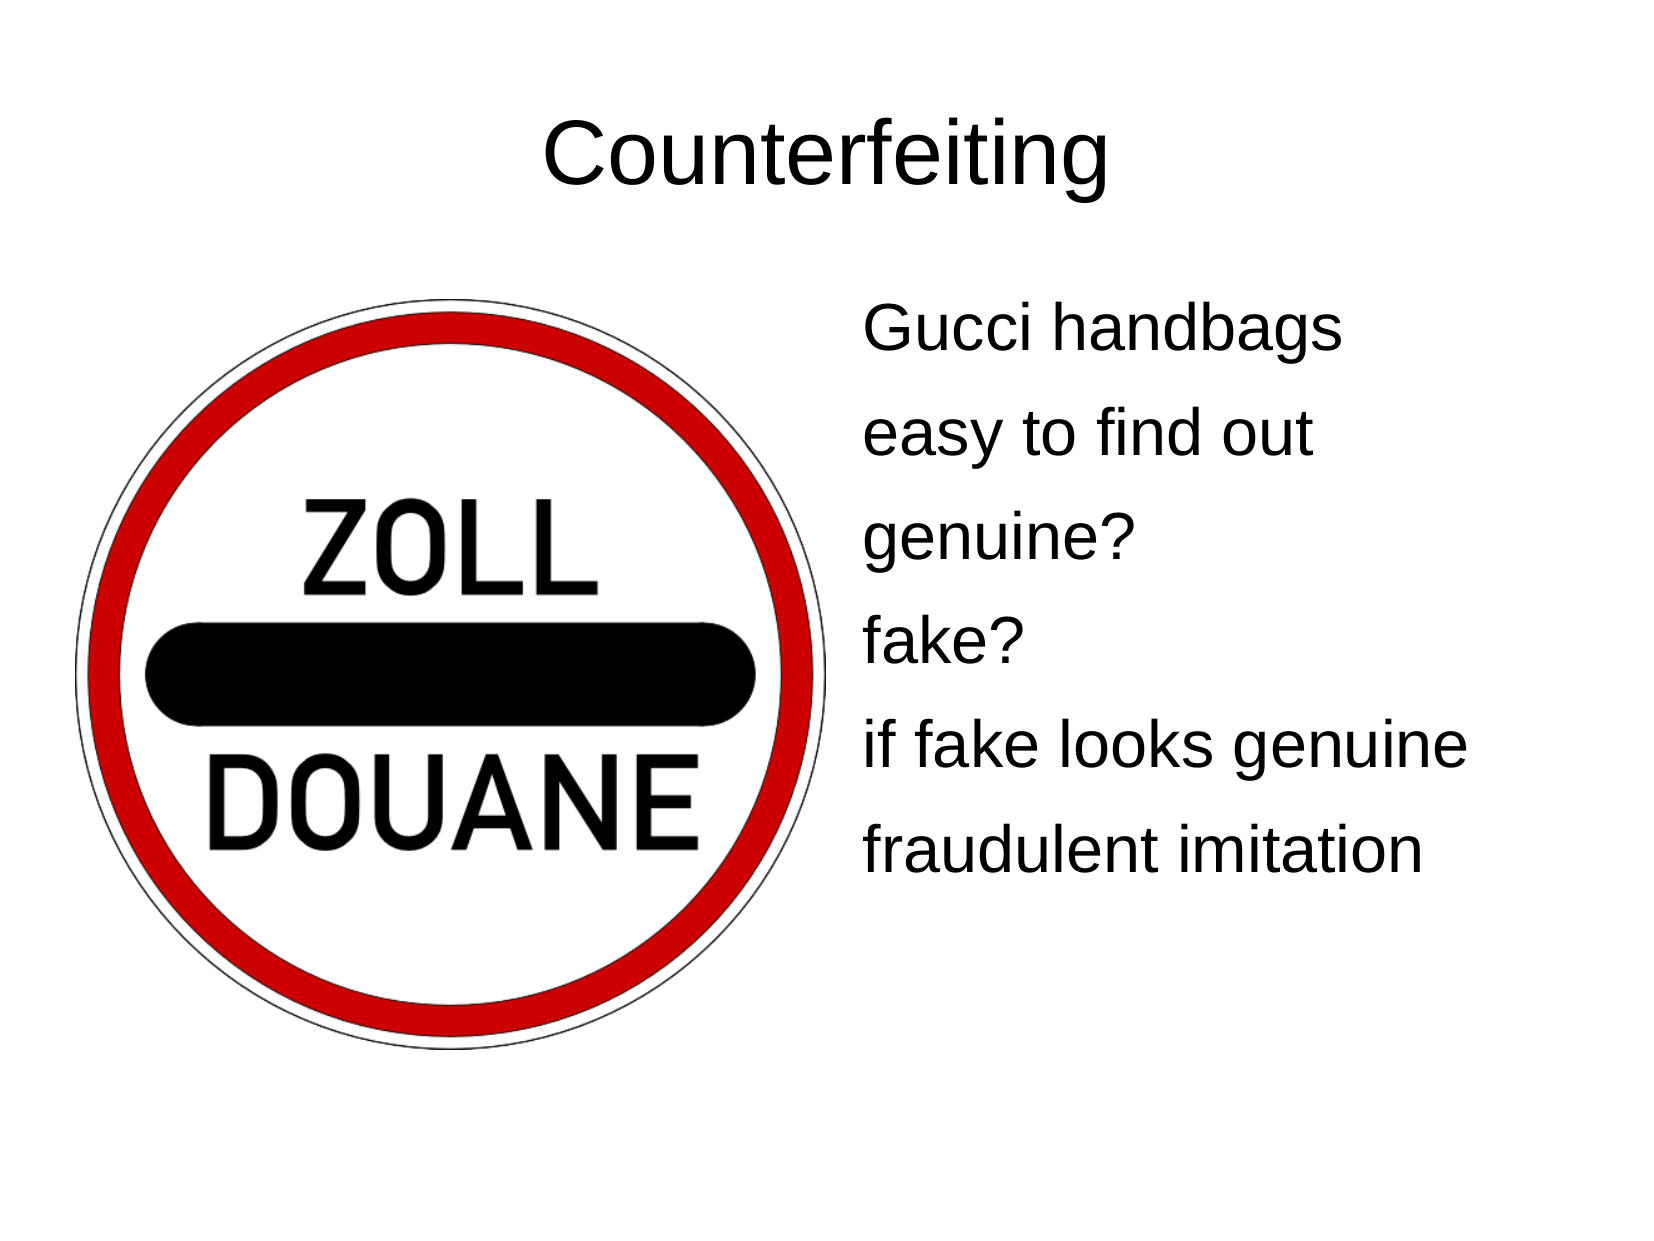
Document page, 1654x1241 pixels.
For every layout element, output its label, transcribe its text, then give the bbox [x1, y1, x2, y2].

list Gucci handbags easy to find out genuine? fake? if fake looks genuine fraudulent imitation [845, 290, 1572, 1109]
title Counterfeiting [82, 49, 1571, 257]
picture [75, 299, 826, 1051]
